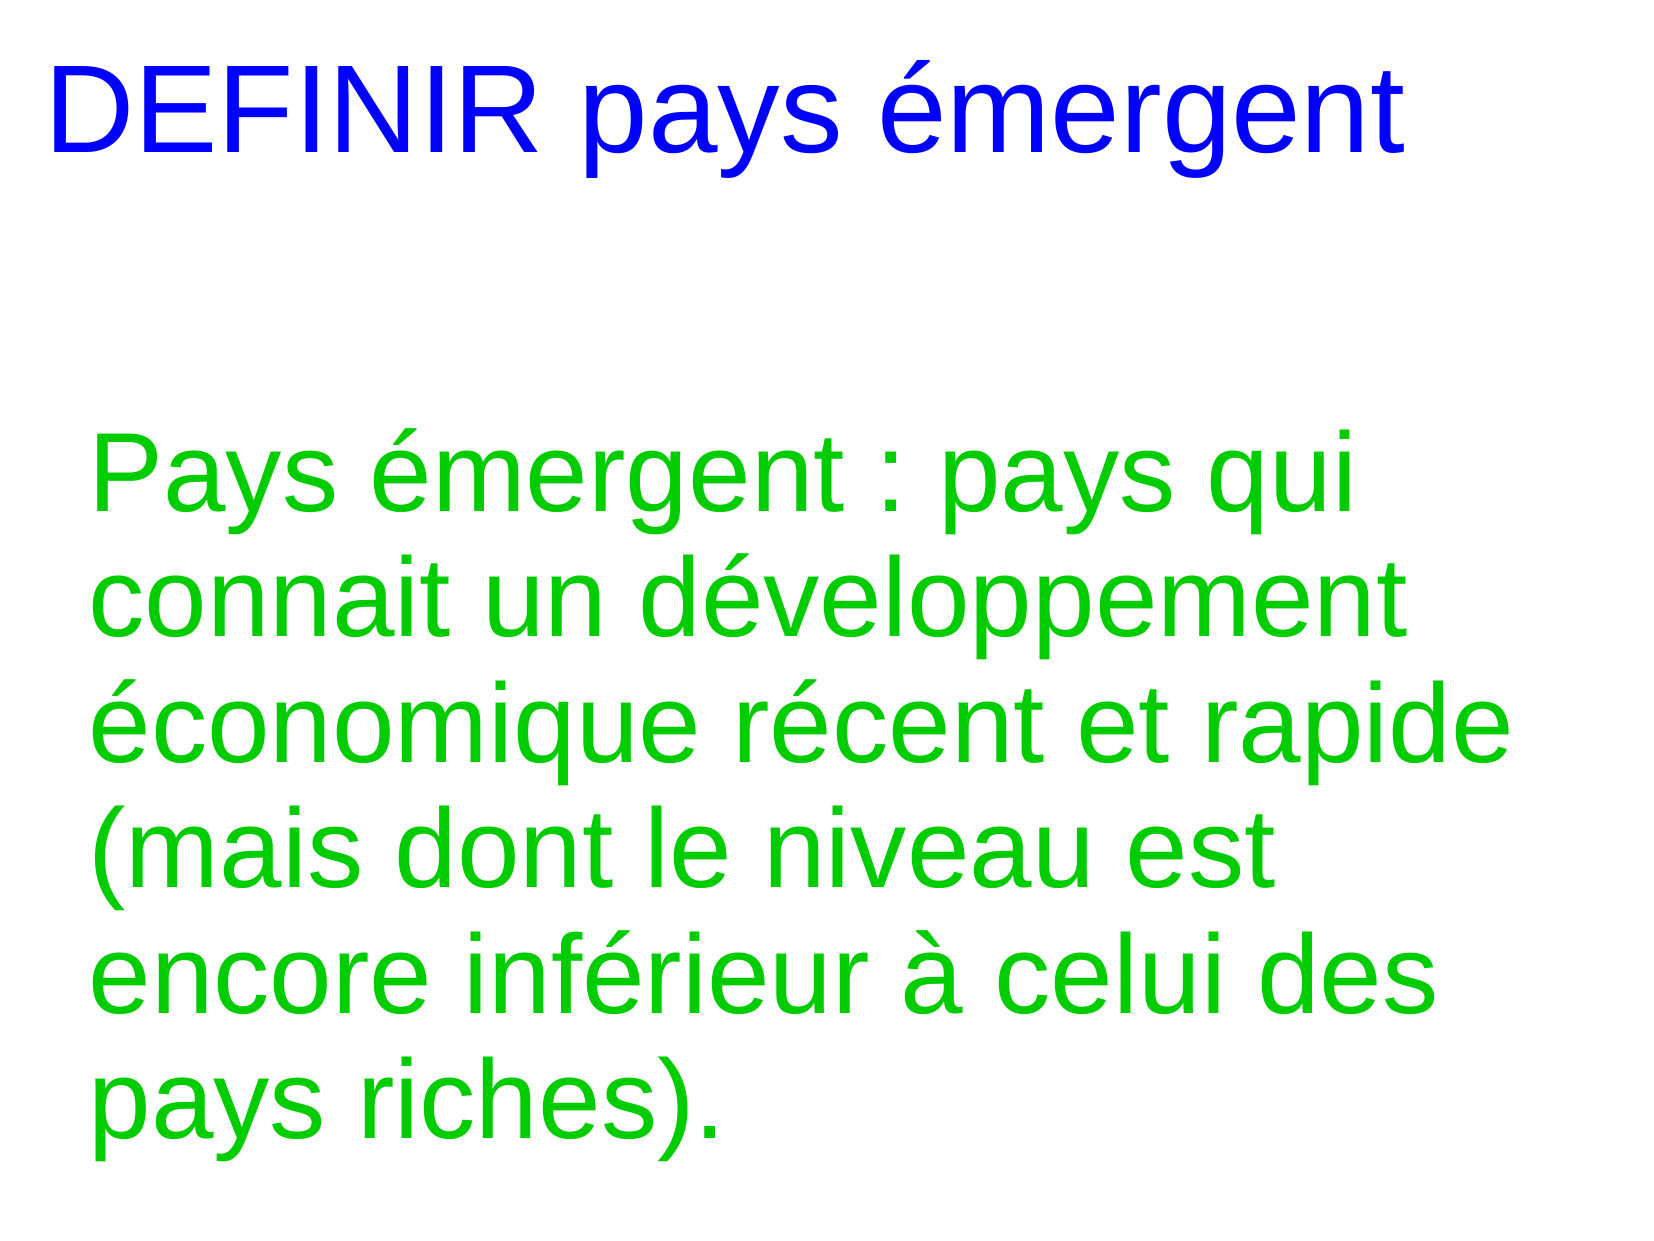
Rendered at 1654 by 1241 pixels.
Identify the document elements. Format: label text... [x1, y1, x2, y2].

title Pays émergent : pays qui connait un développement économique récent et rapide (mais dont le niveau est encore inférieur à celui des pays riches). [88, 283, 1577, 1163]
text_box DEFINIR pays émergent [29, 32, 1625, 283]
